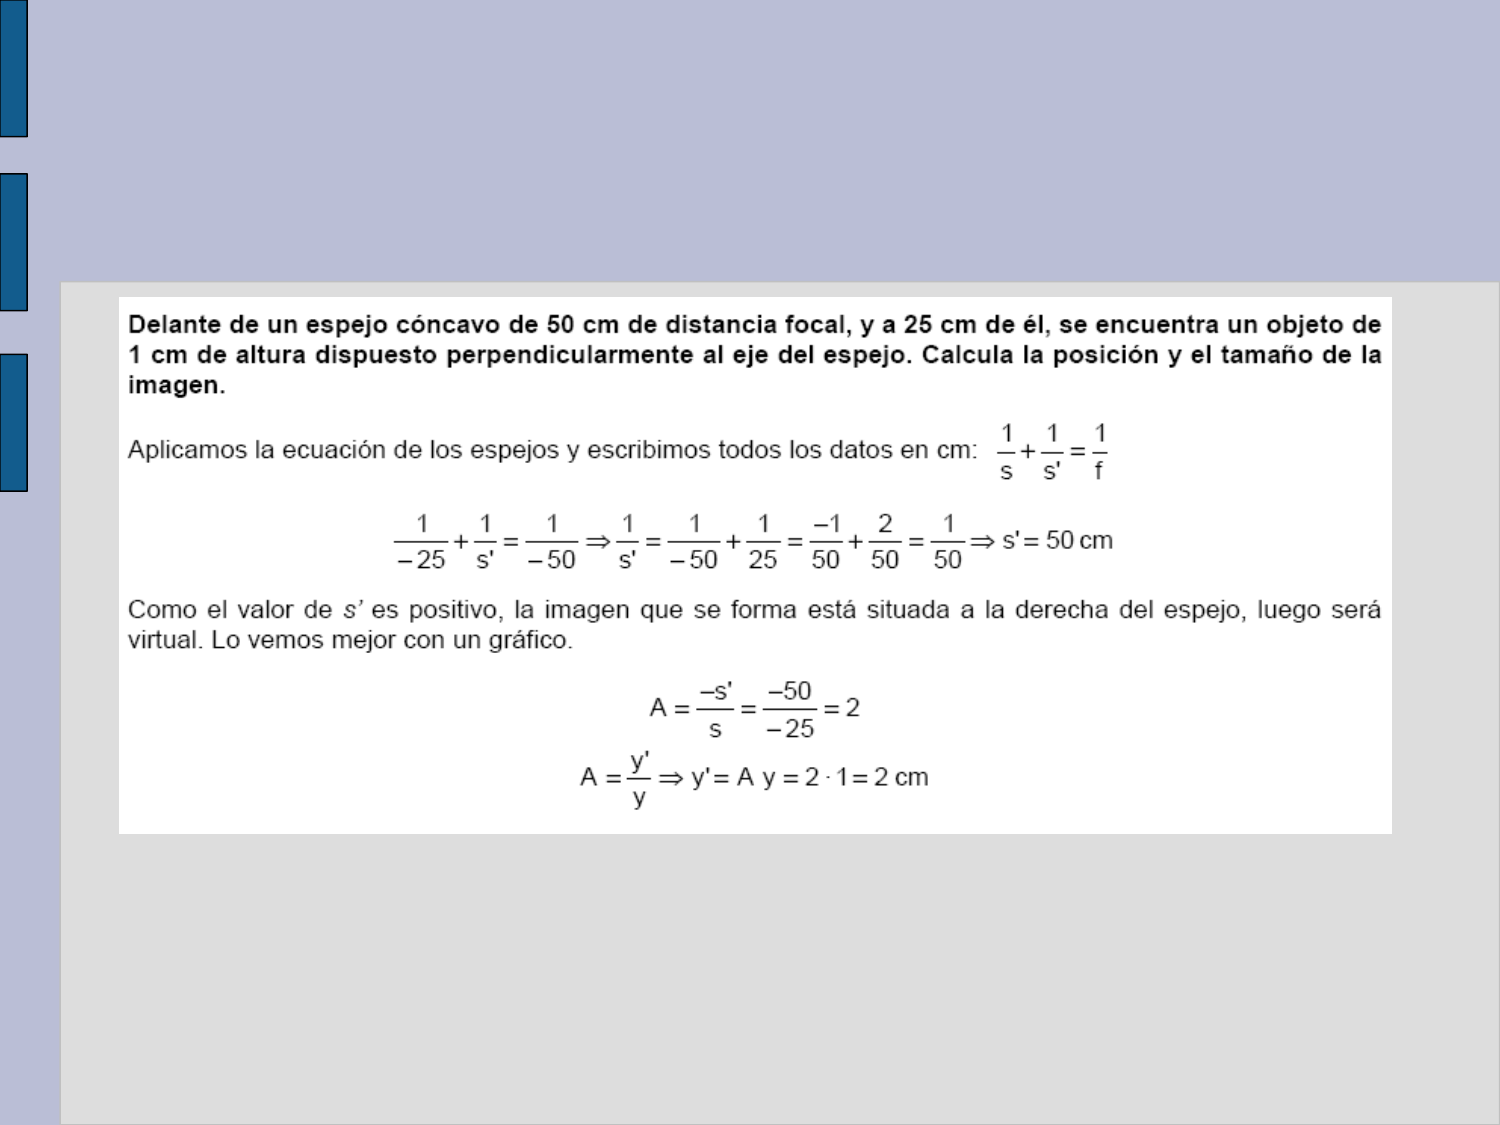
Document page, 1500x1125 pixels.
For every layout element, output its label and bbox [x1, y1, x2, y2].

picture [119, 297, 1392, 834]
